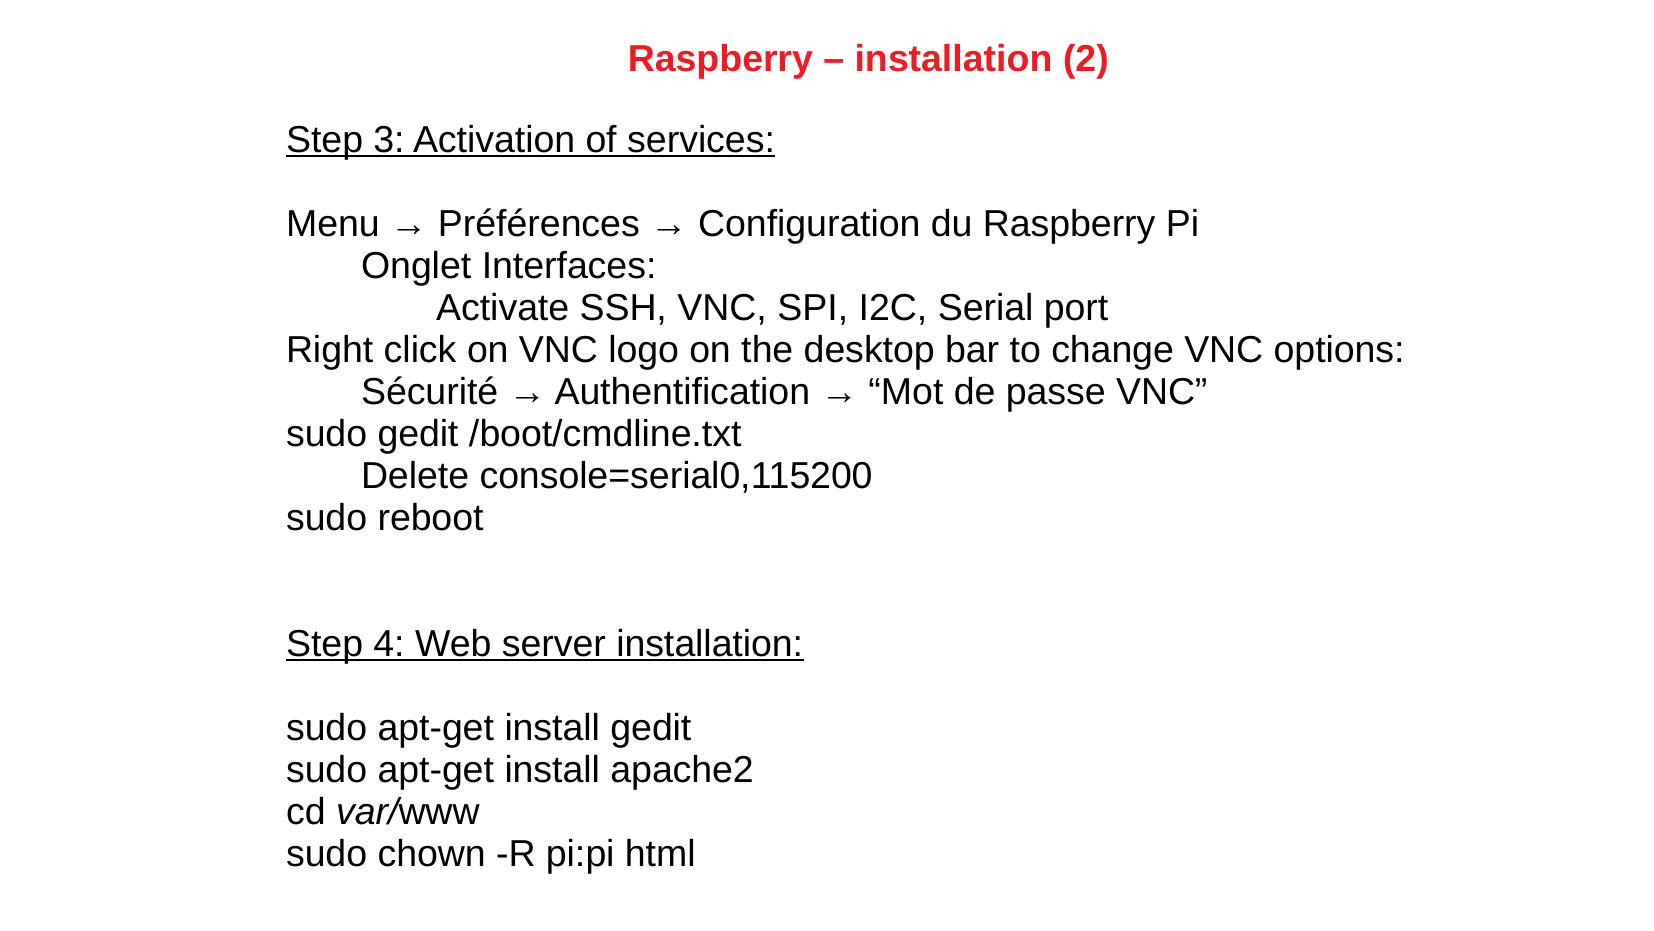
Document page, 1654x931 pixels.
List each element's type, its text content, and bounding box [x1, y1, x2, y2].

text_box Raspberry – installation (2) [613, 30, 1124, 91]
text_box Step 3: Activation of services: Menu → Préférences → Configuration du Raspberry Pi Onglet Interfaces: Activate SSH, VNC, SPI, I2C, Serial port Right click on VNC logo on the desktop bar to change VNC options: Sécurité → Authentification → “Mot de passe VNC” sudo gedit /boot/cmdline.txt Delete console=serial0,115200 sudo reboot Step 4: Web server installation: sudo apt-get install gedit sudo apt-get install apache2 cd var/www sudo chown -R pi:pi html [271, 111, 1567, 924]
